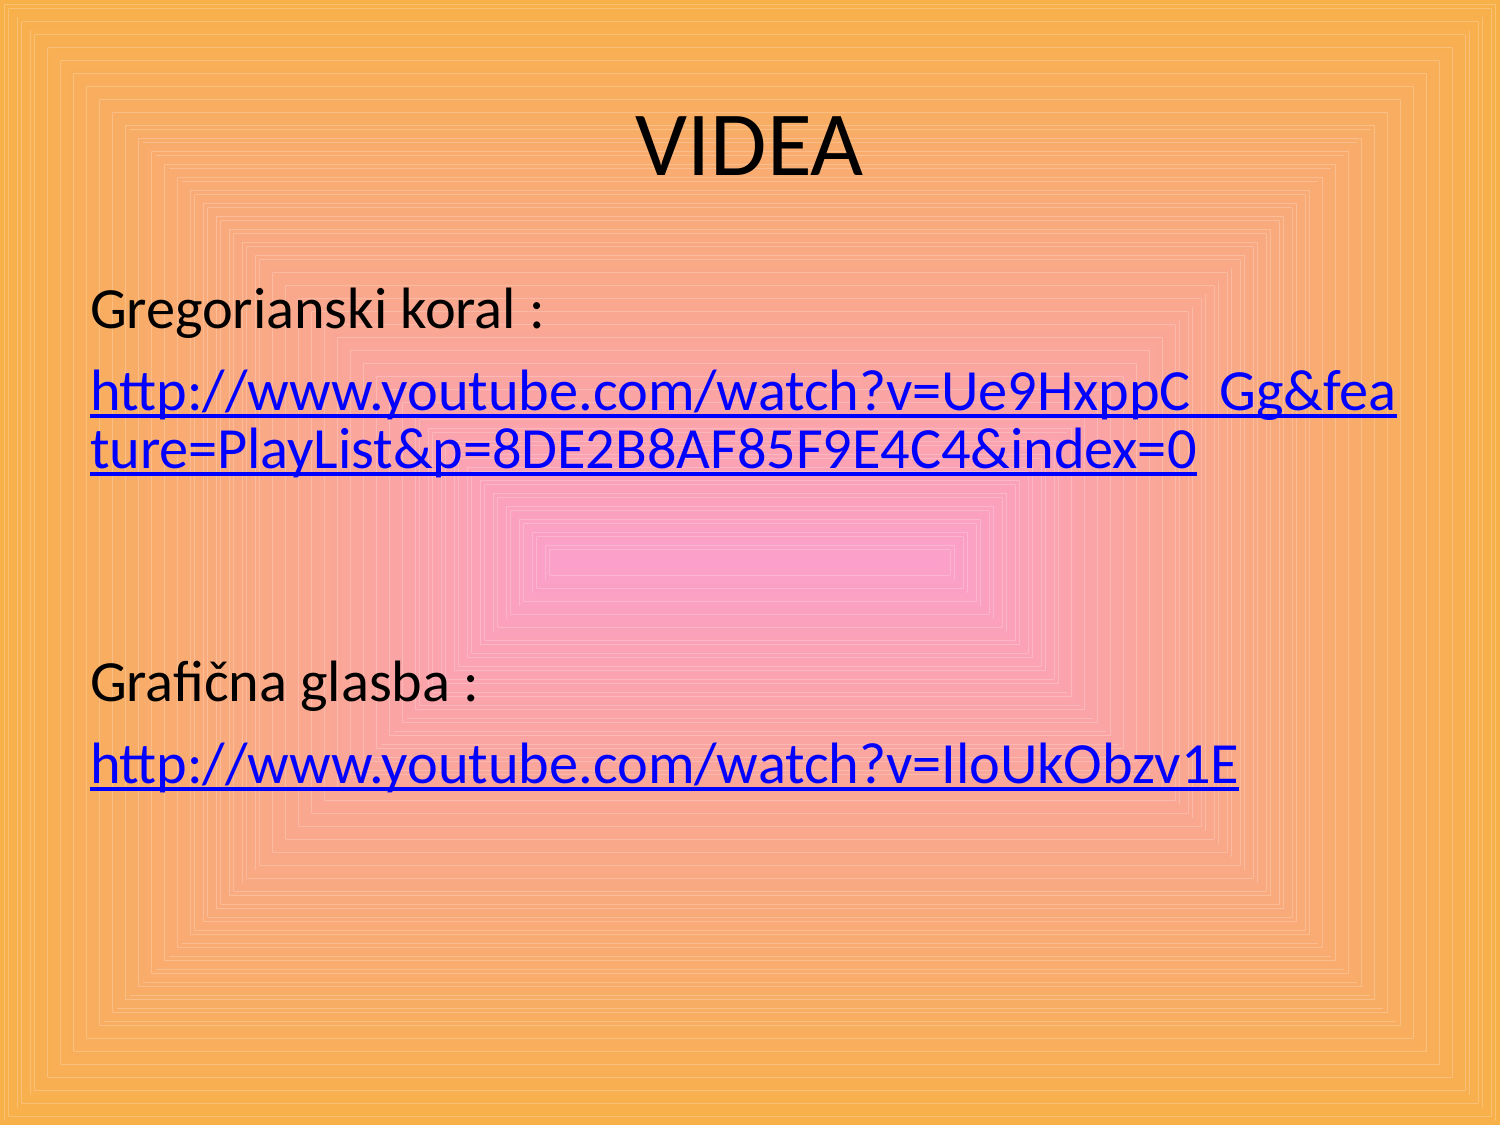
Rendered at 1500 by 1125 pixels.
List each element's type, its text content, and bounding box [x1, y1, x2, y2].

title VIDEA [75, 45, 1425, 233]
list Gregorianski koral : http://www.youtube.com/watch?v=Ue9HxppC_Gg&feature=PlayList&p=8DE2B8AF85F9E4C4&index=0 Grafična glasba : http://www.youtube.com/watch?v=IloUkObzv1E [75, 262, 1425, 1079]
